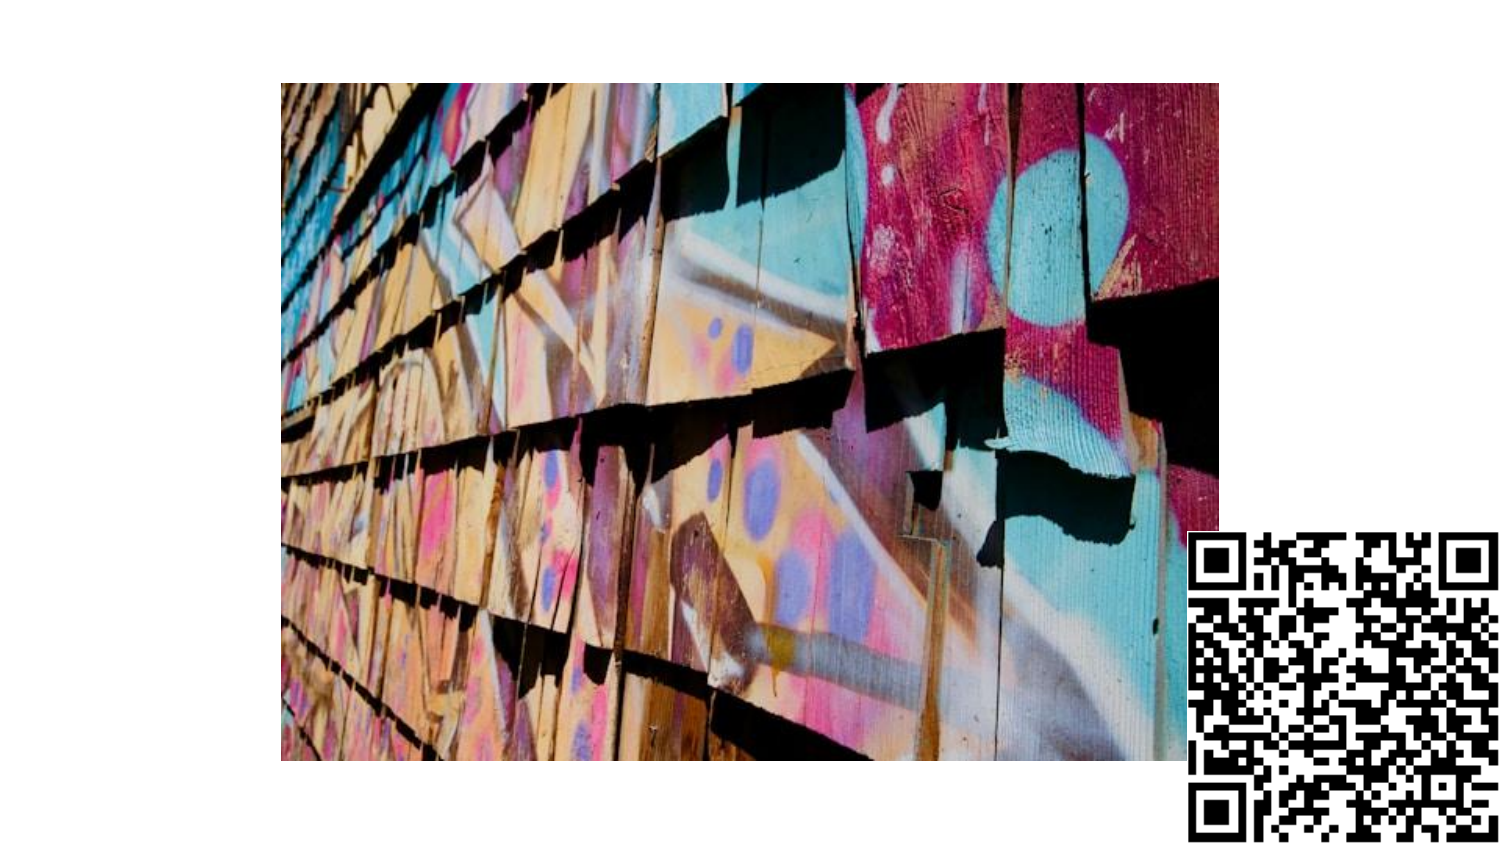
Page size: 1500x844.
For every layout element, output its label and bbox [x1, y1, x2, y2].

picture [281, 83, 1500, 844]
